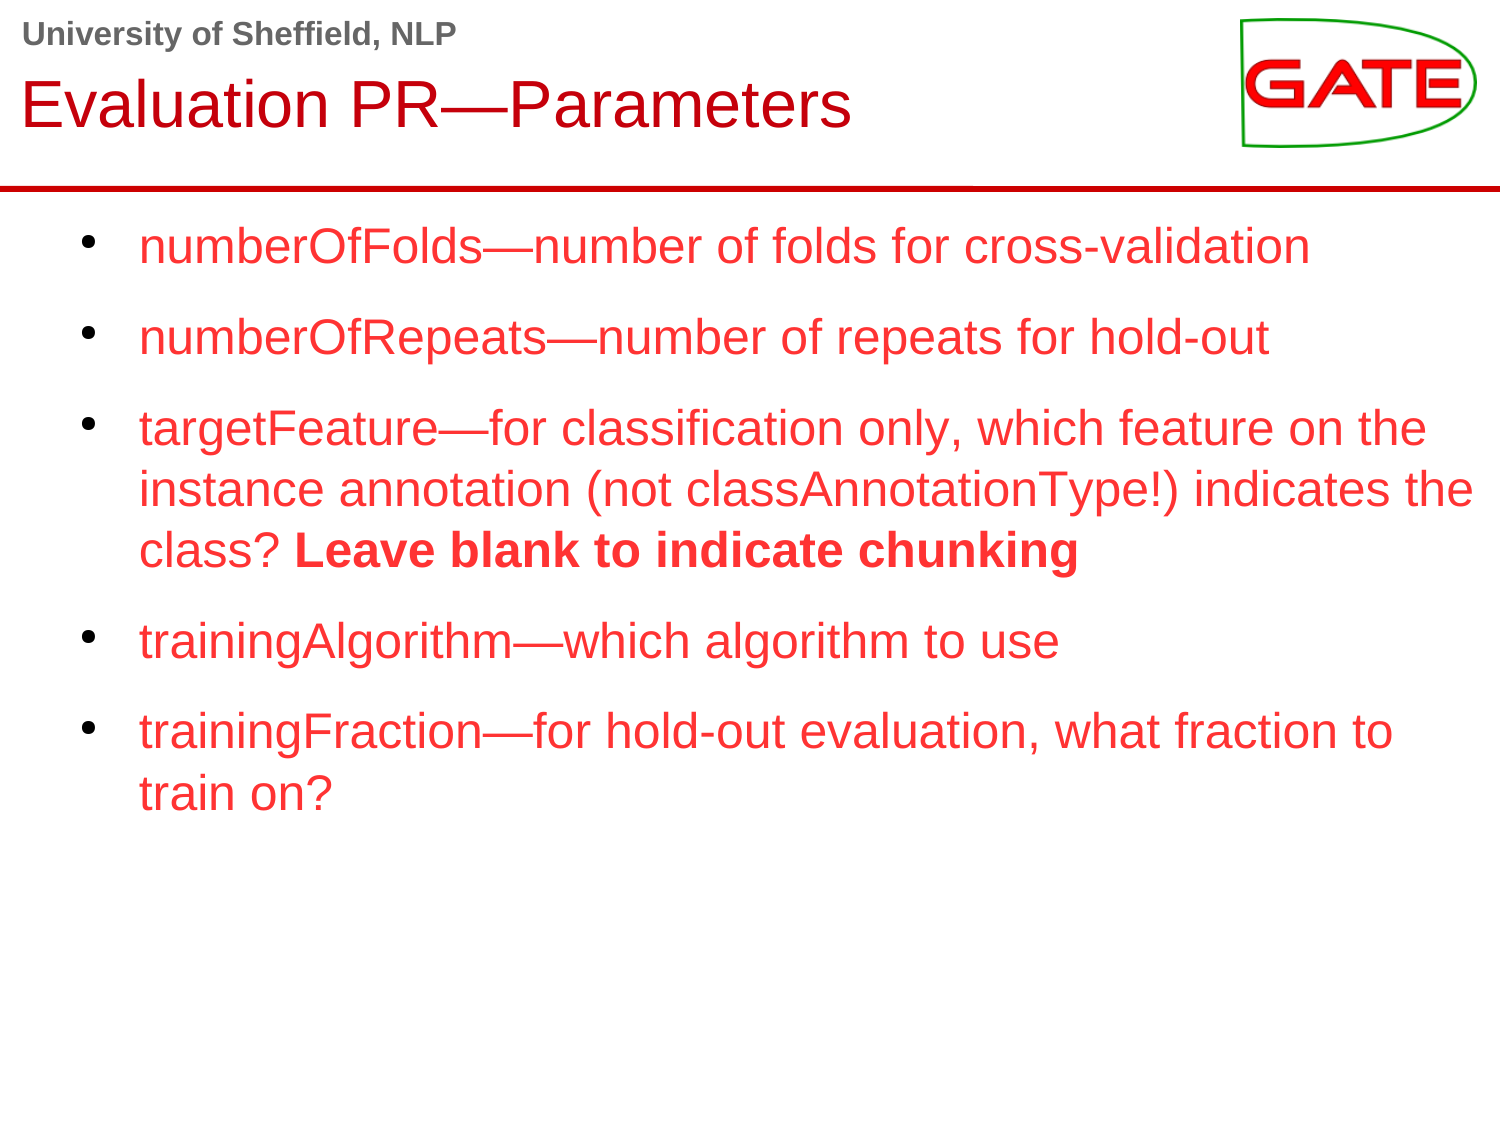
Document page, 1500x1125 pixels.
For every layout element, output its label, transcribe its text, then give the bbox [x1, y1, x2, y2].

list numberOfFolds—number of folds for cross-validation numberOfRepeats—number of repeats for hold-out targetFeature—for classification only, which feature on the instance annotation (not classAnnotationType!) indicates the class? Leave blank to indicate chunking trainingAlgorithm—which algorithm to use trainingFraction—for hold-out evaluation, what fraction to train on? [23, 212, 1477, 1063]
picture [1240, 18, 1477, 148]
title Evaluation PR—Parameters [20, 45, 1240, 166]
